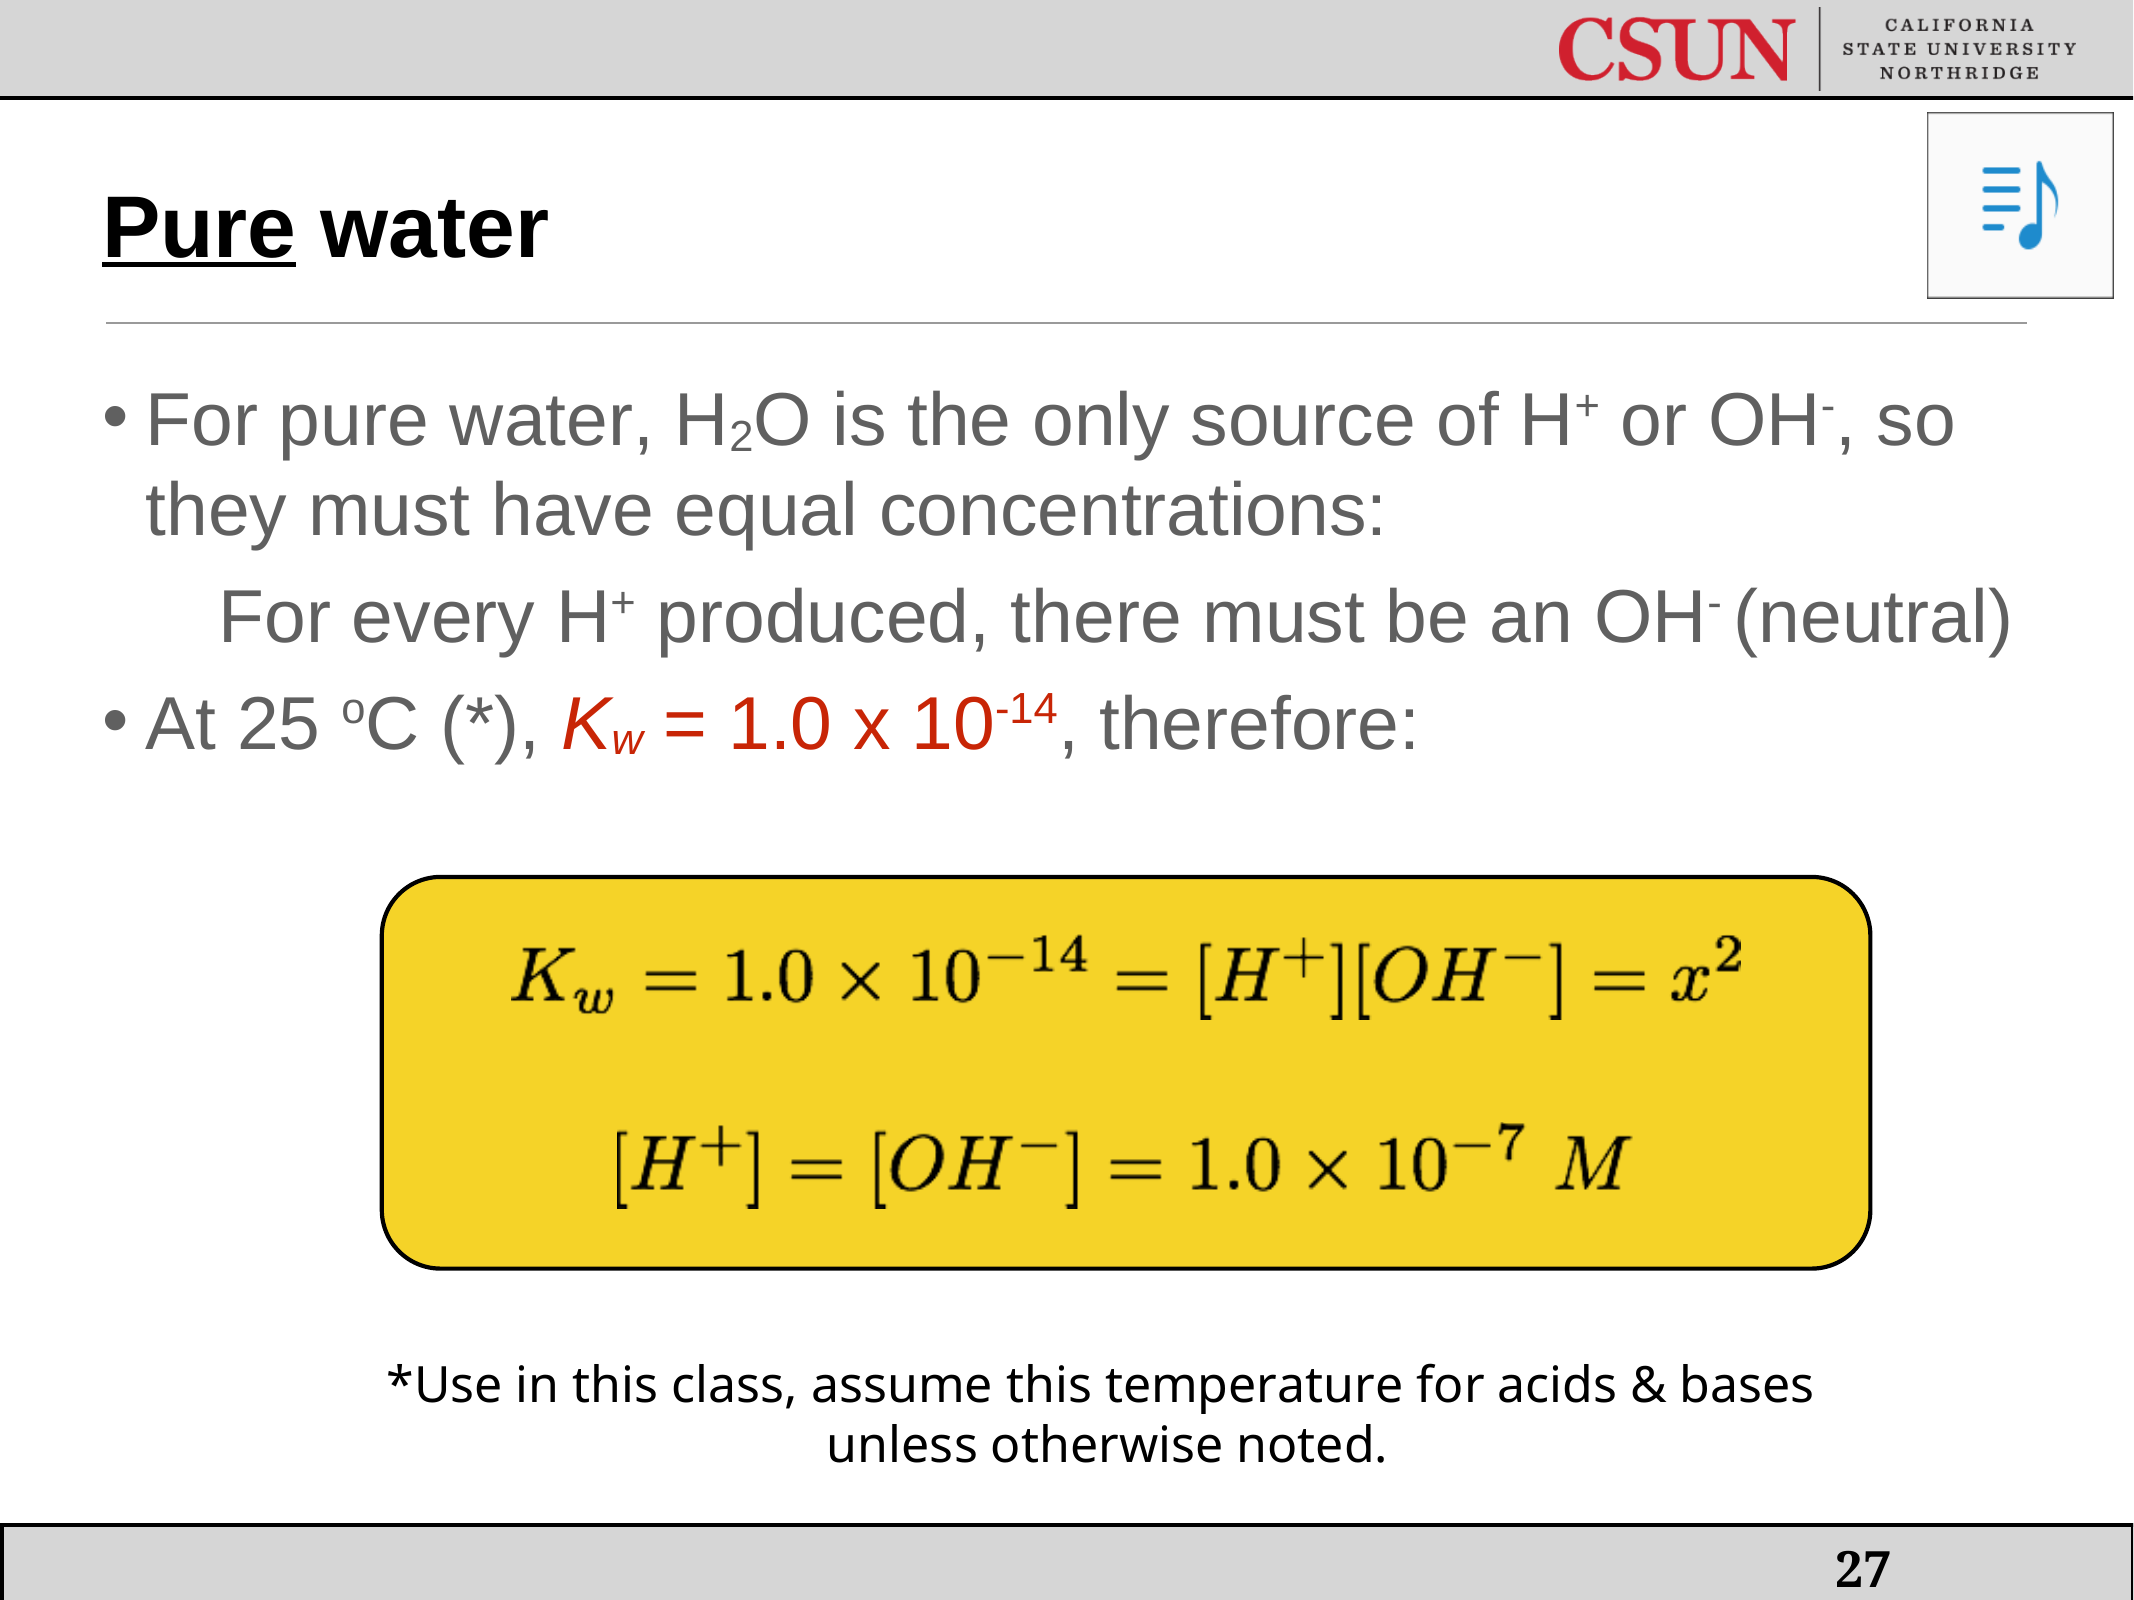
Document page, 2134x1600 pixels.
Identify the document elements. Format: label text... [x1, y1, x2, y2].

picture [511, 934, 1741, 1020]
text_box [1925, 110, 2116, 301]
title Pure water [93, 104, 2040, 284]
text_box *Use in this class, assume this temperature for acids & bases unless otherwise noted. [147, 1343, 2069, 1481]
list For pure water, H2O is the only source of H+ or OH-, so they must have equal concentrations: For every H+ produced, there must be an OH- (neutral) At 25 oC (*), Kw = 1.0 x 10-14, therefore: [93, 362, 2040, 915]
picture [1559, 7, 2076, 91]
text_box [381, 915, 1871, 1269]
picture [617, 1122, 1635, 1209]
